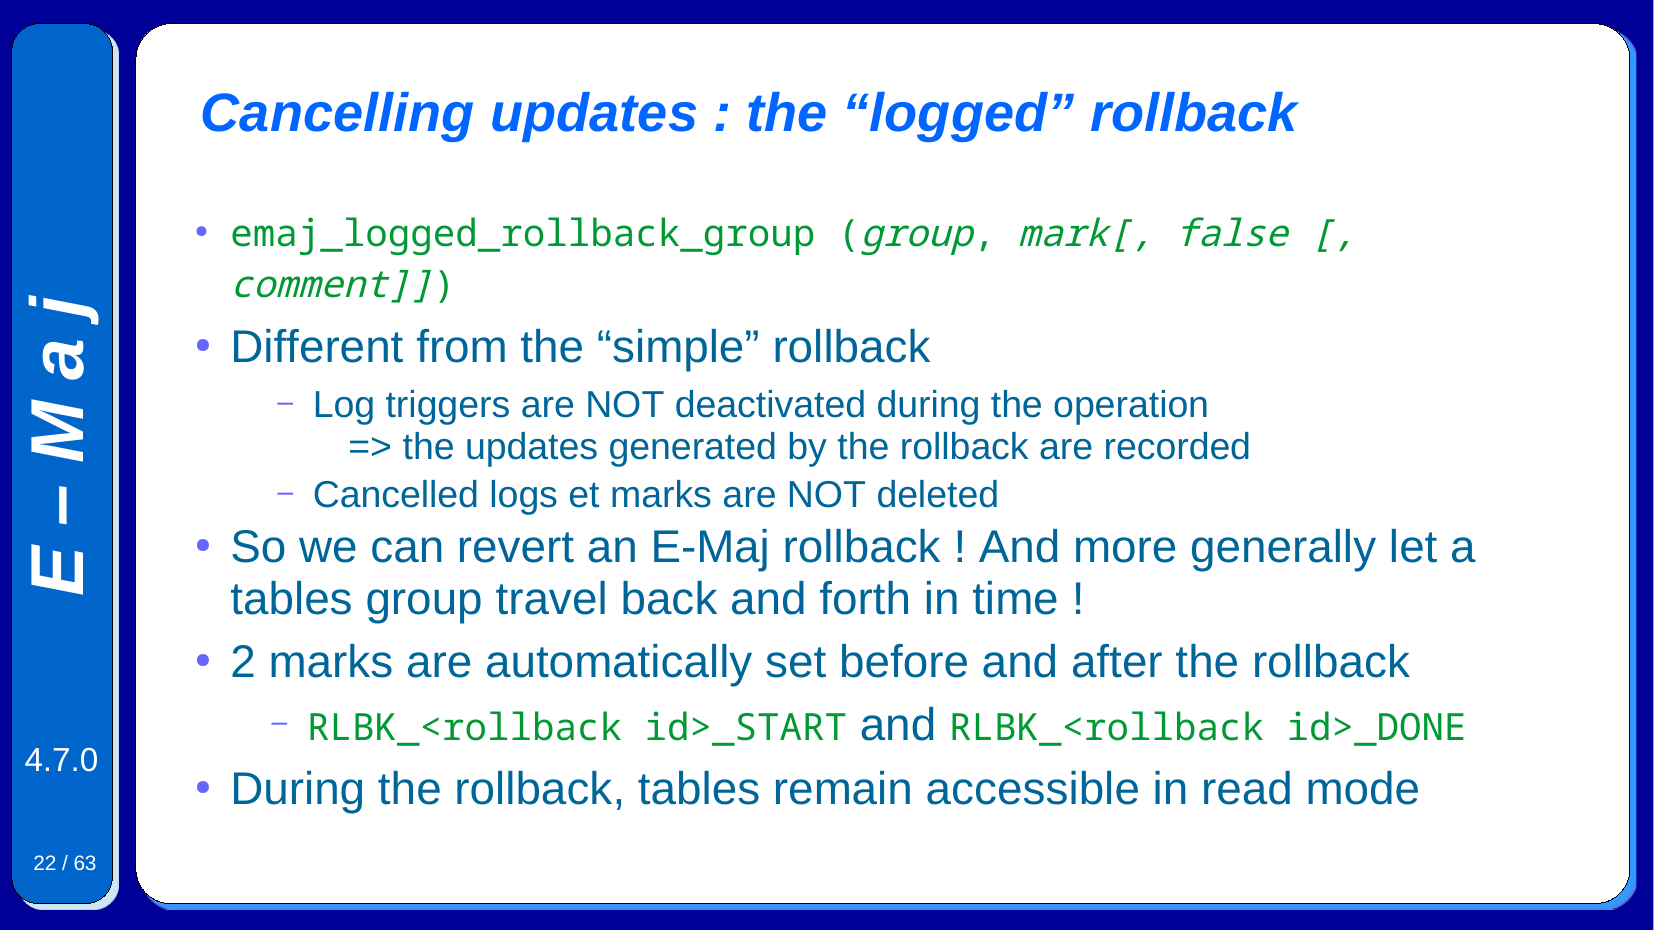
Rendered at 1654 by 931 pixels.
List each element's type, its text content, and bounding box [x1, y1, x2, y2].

title Cancelling updates : the “logged” rollback [200, 34, 1575, 191]
list emaj_logged_rollback_group (group, mark[, false [, comment]]) Different from the “simple” rollback Log triggers are NOT deactivated during the operation => the updates generated by the rollback are recorded Cancelled logs et marks are NOT deleted So we can revert an E-Maj rollback ! And more generally let a tables group travel back and forth in time ! 2 marks are automatically set before and after the rollback RLBK_<rollback id>_START and RLBK_<rollback id>_DONE During the rollback, tables remain accessible in read mode [177, 206, 1587, 846]
